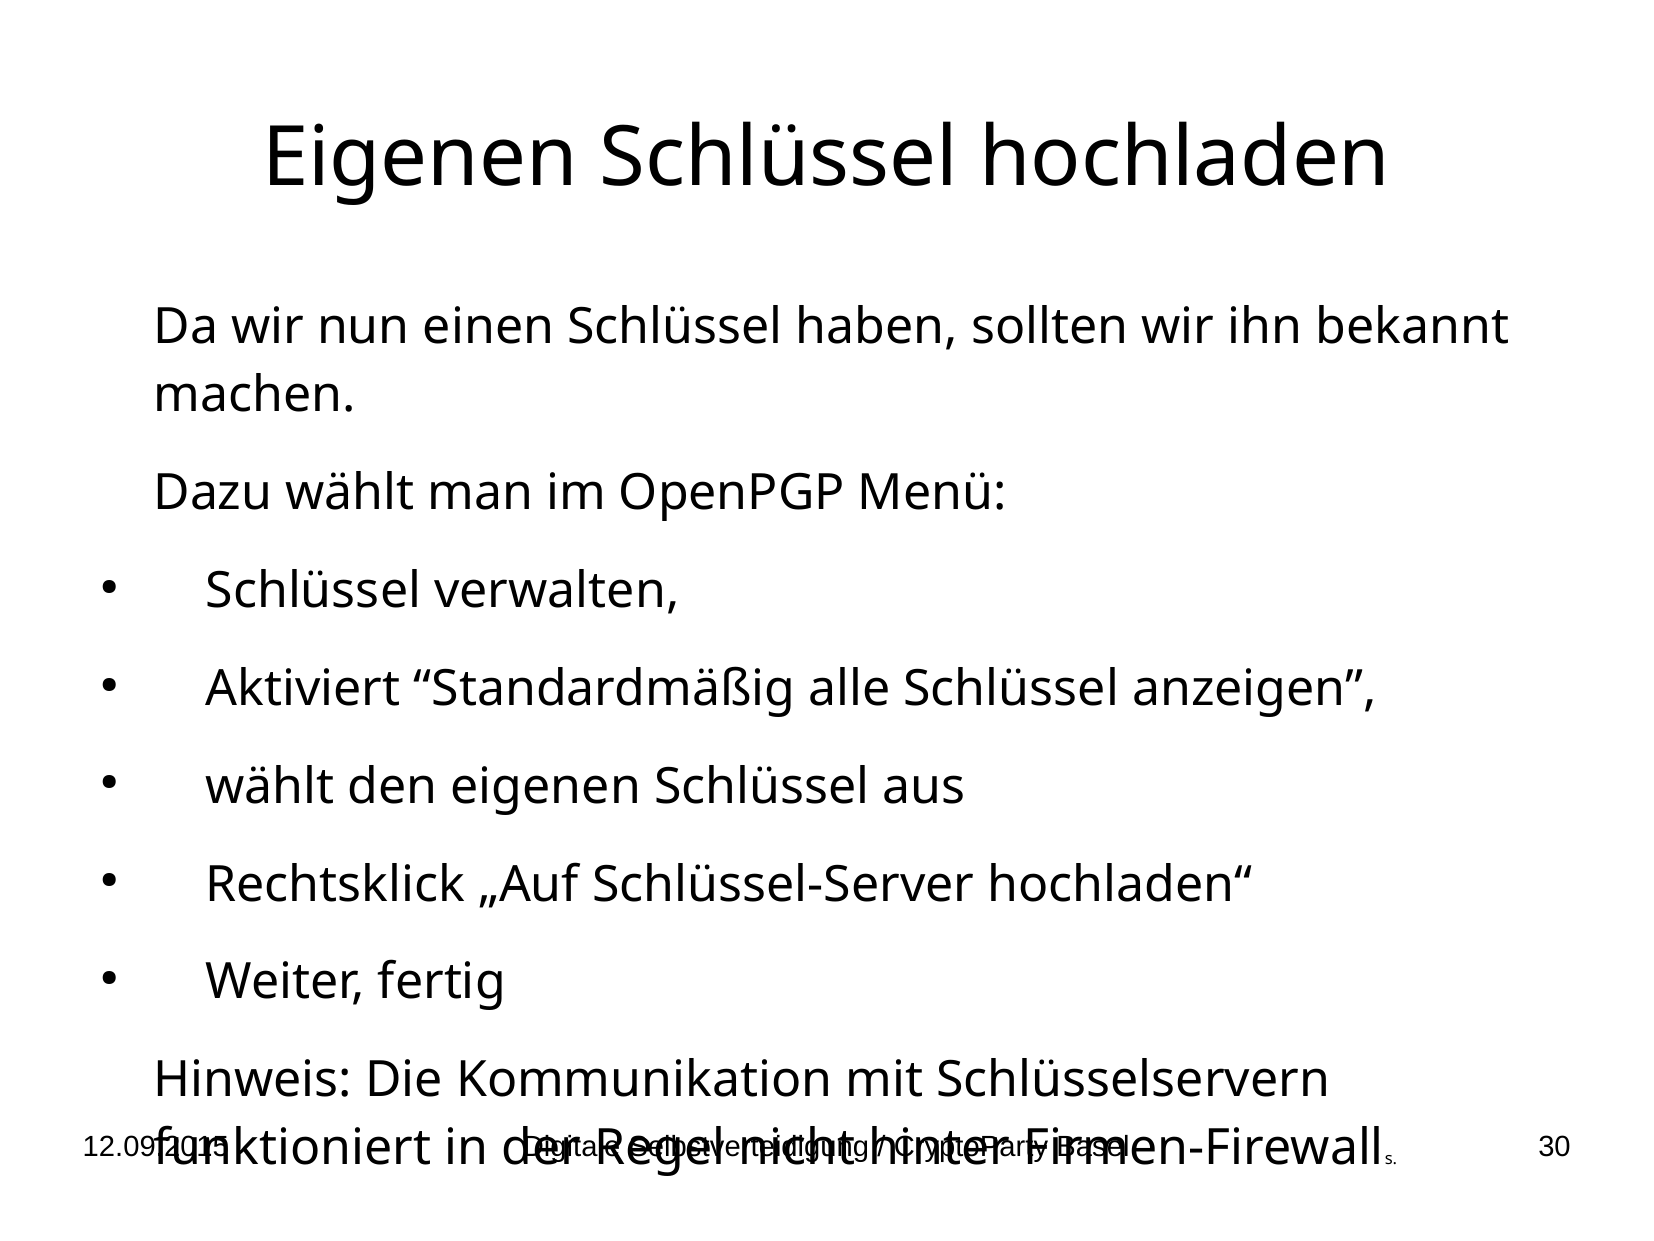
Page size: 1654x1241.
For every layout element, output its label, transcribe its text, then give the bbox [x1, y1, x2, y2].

list Da wir nun einen Schlüssel haben, sollten wir ihn bekannt machen. Dazu wählt man im OpenPGP Menü: Schlüssel verwalten, Aktiviert “Standardmäßig alle Schlüssel anzeigen”, wählt den eigenen Schlüssel aus Rechtsklick „Auf Schlüssel-Server hochladen“ Weiter, fertig Hinweis: Die Kommunikation mit Schlüsselservern funktioniert in der Regel nicht hinter Firmen-Firewalls. [82, 290, 1571, 1171]
title Eigenen Schlüssel hochladen [82, 49, 1571, 257]
